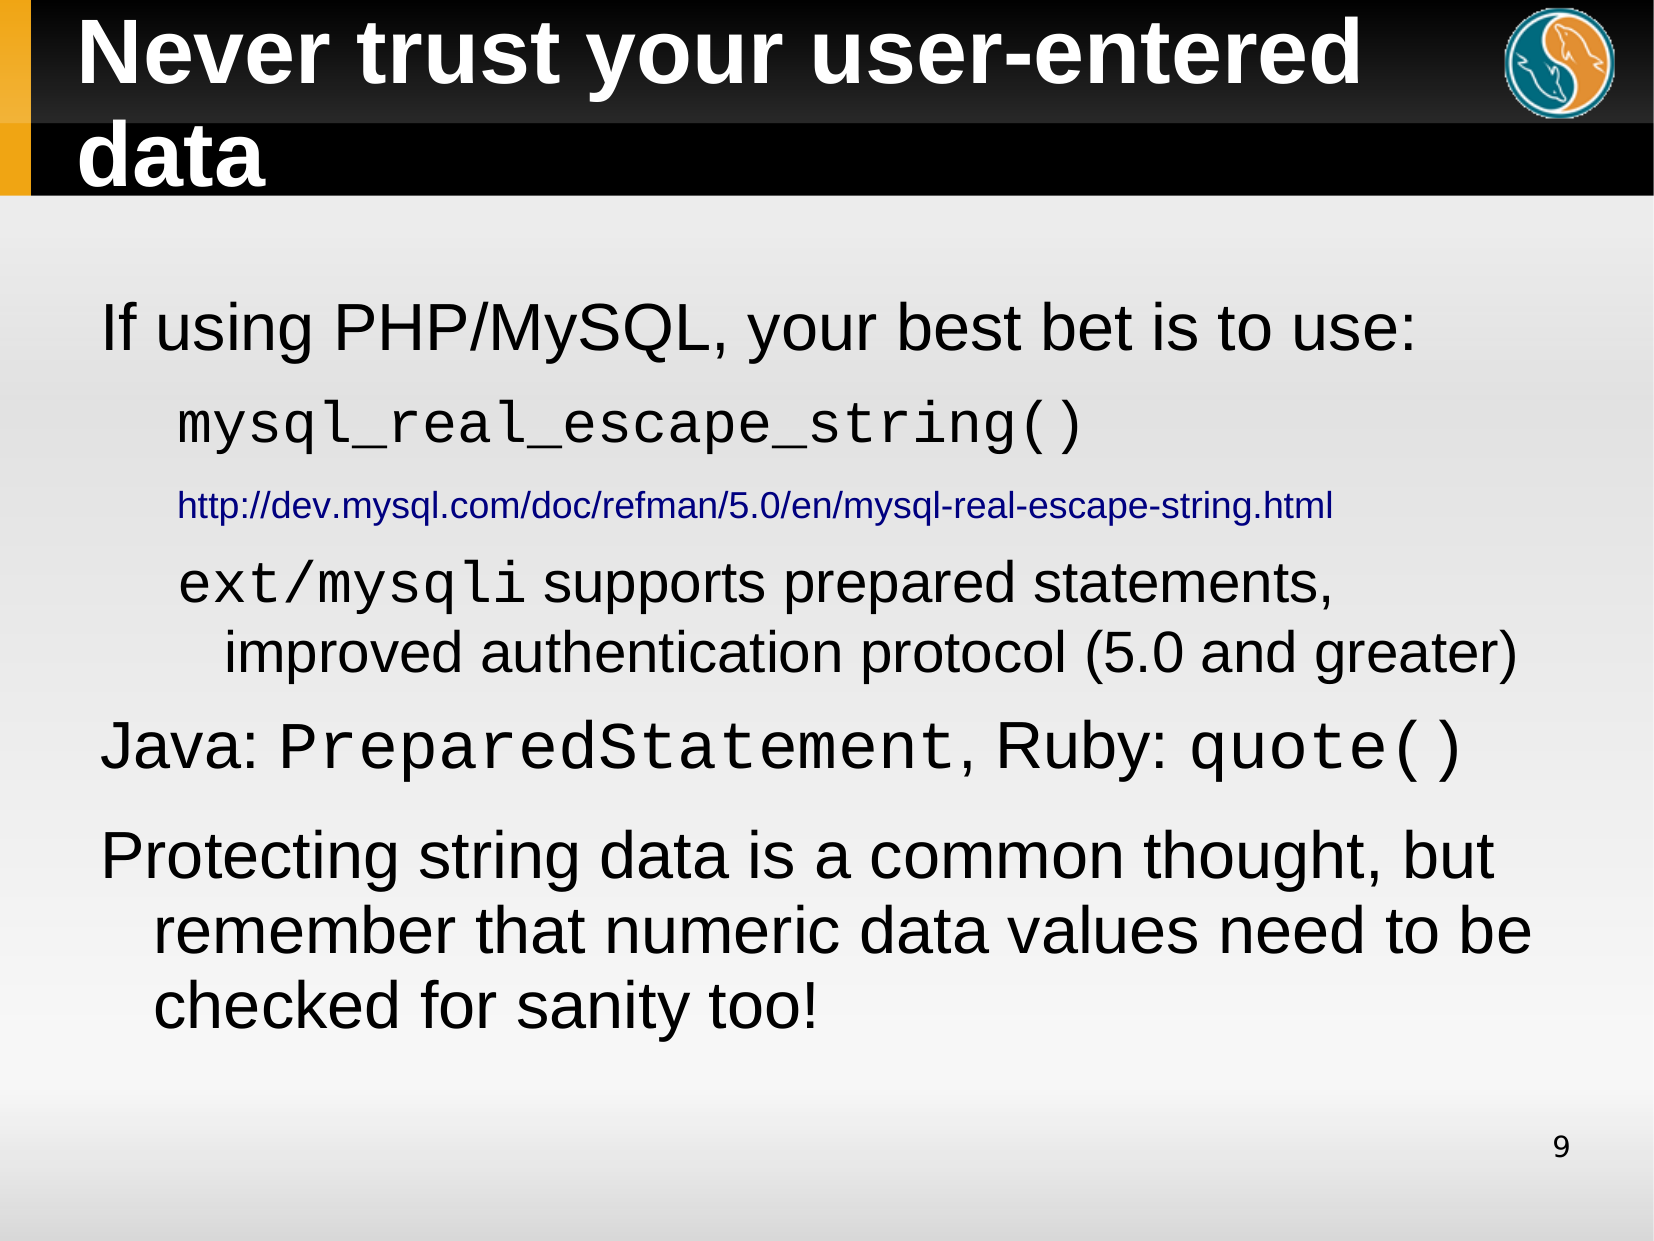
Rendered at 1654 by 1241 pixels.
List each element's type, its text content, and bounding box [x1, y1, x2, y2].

picture [0, 0, 1654, 1241]
title Never trust your user-entered data [76, 1, 1565, 207]
list If using PHP/MySQL, your best bet is to use: mysql_real_escape_string() http://dev.mysql.com/doc/refman/5.0/en/mysql-real-escape-string.html ext/mysqli supports prepared statements, improved authentication protocol (5.0 and greater) Java: PreparedStatement, Ruby: quote() Protecting string data is a common thought, but remember that numeric data values need to be checked for sanity too! [82, 290, 1571, 1094]
